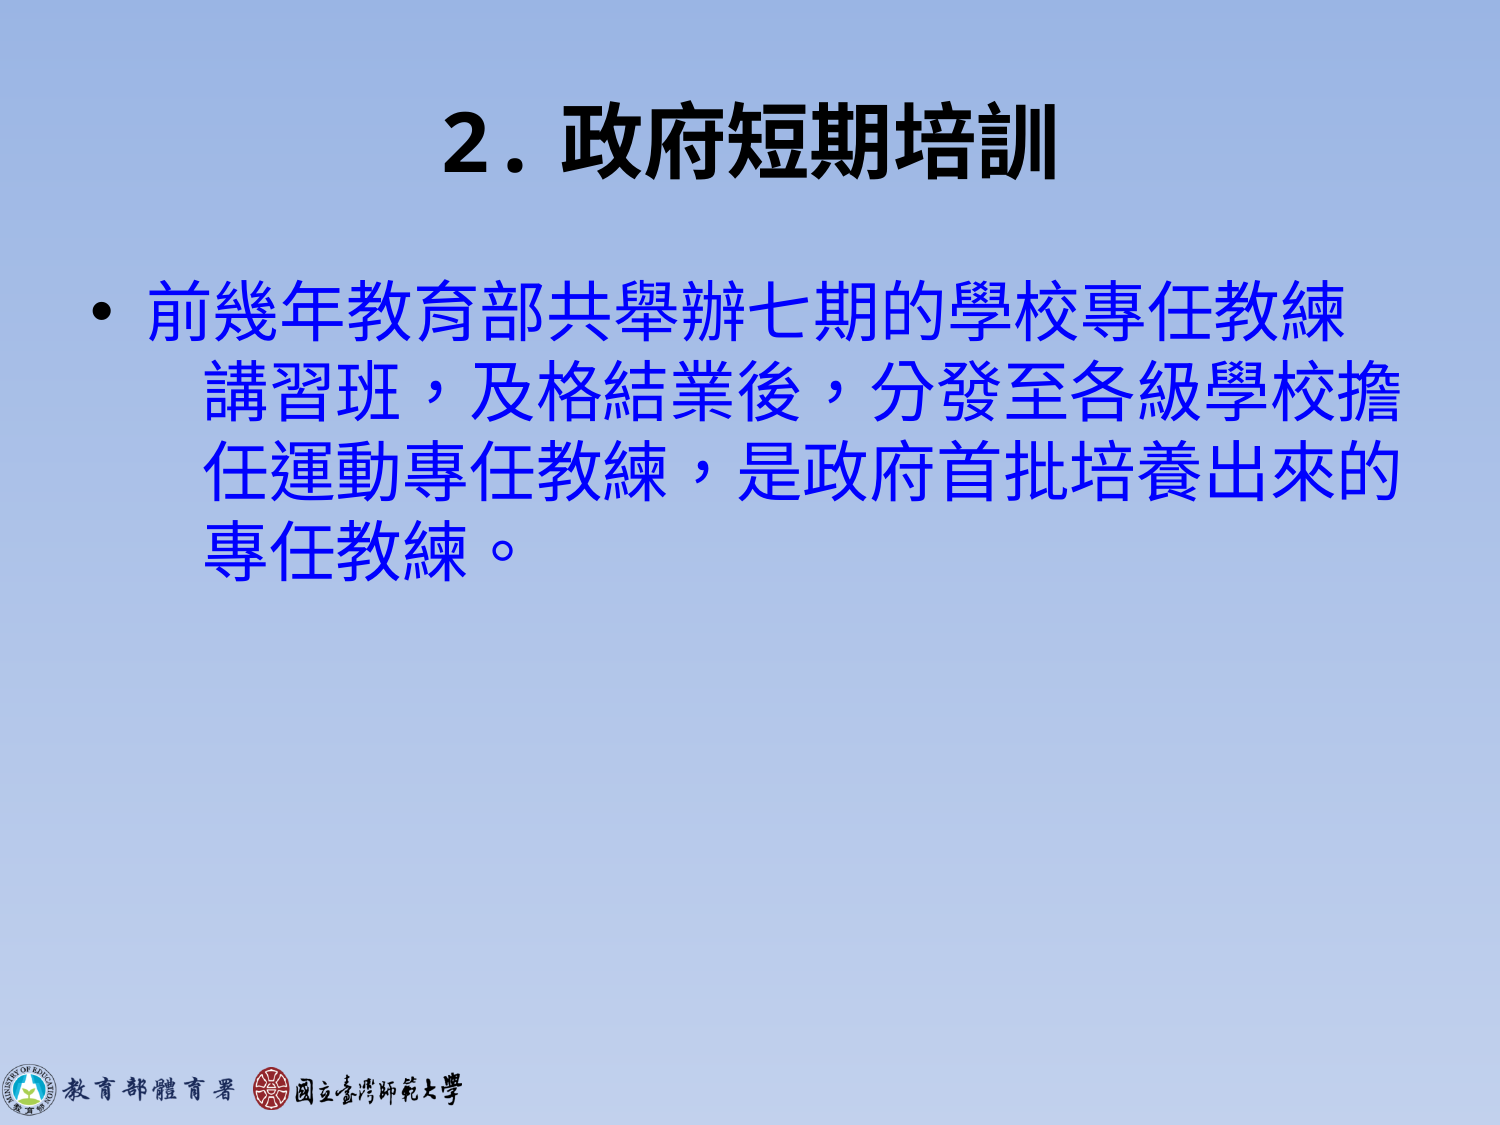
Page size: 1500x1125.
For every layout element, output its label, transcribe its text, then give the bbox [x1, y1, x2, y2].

title 2.政府短期培訓 [75, 45, 1426, 233]
list 前幾年教育部共舉辦七期的學校專任教練講習班，及格結業後，分發至各級學校擔任運動專任教練，是政府首批培養出來的專任教練。 [75, 262, 1426, 1005]
